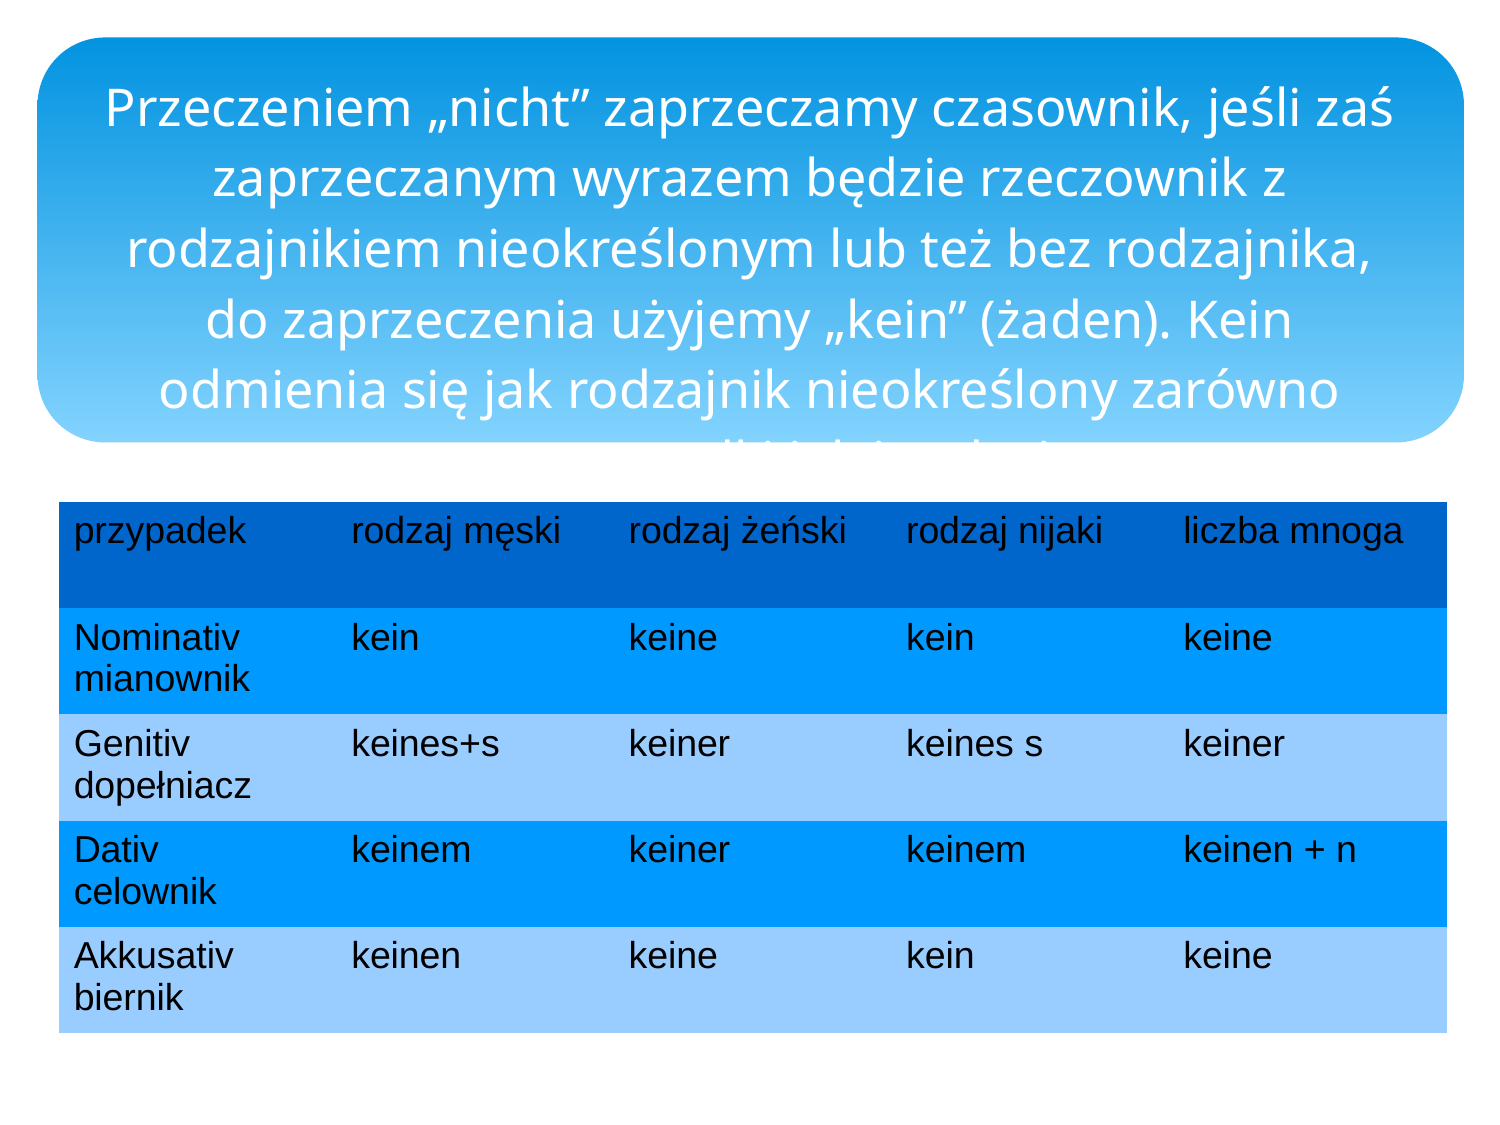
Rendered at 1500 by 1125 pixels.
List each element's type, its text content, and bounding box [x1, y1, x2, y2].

table_cell kein [891, 608, 1169, 714]
table_header przypadek [59, 502, 336, 608]
table_cell keinem [336, 821, 614, 927]
table_cell keinen + n [1169, 821, 1447, 927]
table_cell keiner [614, 714, 891, 821]
table_cell keine [1169, 608, 1447, 714]
table_header rodzaj żeński [614, 502, 891, 608]
table_cell keinen [336, 927, 614, 1033]
table_cell kein [891, 927, 1169, 1033]
table_cell kein [336, 608, 614, 714]
table_cell Akkusativ biernik [59, 927, 336, 1033]
table_cell Genitiv dopełniacz [59, 714, 336, 821]
table_cell keine [614, 927, 891, 1033]
title Przeczeniem „nicht” zaprzeczamy czasownik, jeśli zaś zaprzeczanym wyrazem będzie rzeczownik z rodzajnikiem nieokreślonym lub też bez rodzajnika, do zaprzeczenia użyjemy „kein” (żaden). Kein odmienia się jak rodzajnik nieokreślony zarówno przez przypadki jak i rodzaje. [75, 55, 1425, 261]
table_header liczba mnoga [1169, 502, 1447, 608]
table_cell Dativ celownik [59, 821, 336, 927]
table_cell keine [1169, 927, 1447, 1033]
table_header rodzaj nijaki [891, 502, 1169, 608]
table_cell keines+s [336, 714, 614, 821]
table_cell keiner [1169, 714, 1447, 821]
table_cell keiner [614, 821, 891, 927]
table_cell keines s [891, 714, 1169, 821]
table_cell Nominativ mianownik [59, 608, 336, 714]
table_cell keinem [891, 821, 1169, 927]
table_cell keine [614, 608, 891, 714]
table_header rodzaj męski [336, 502, 614, 608]
